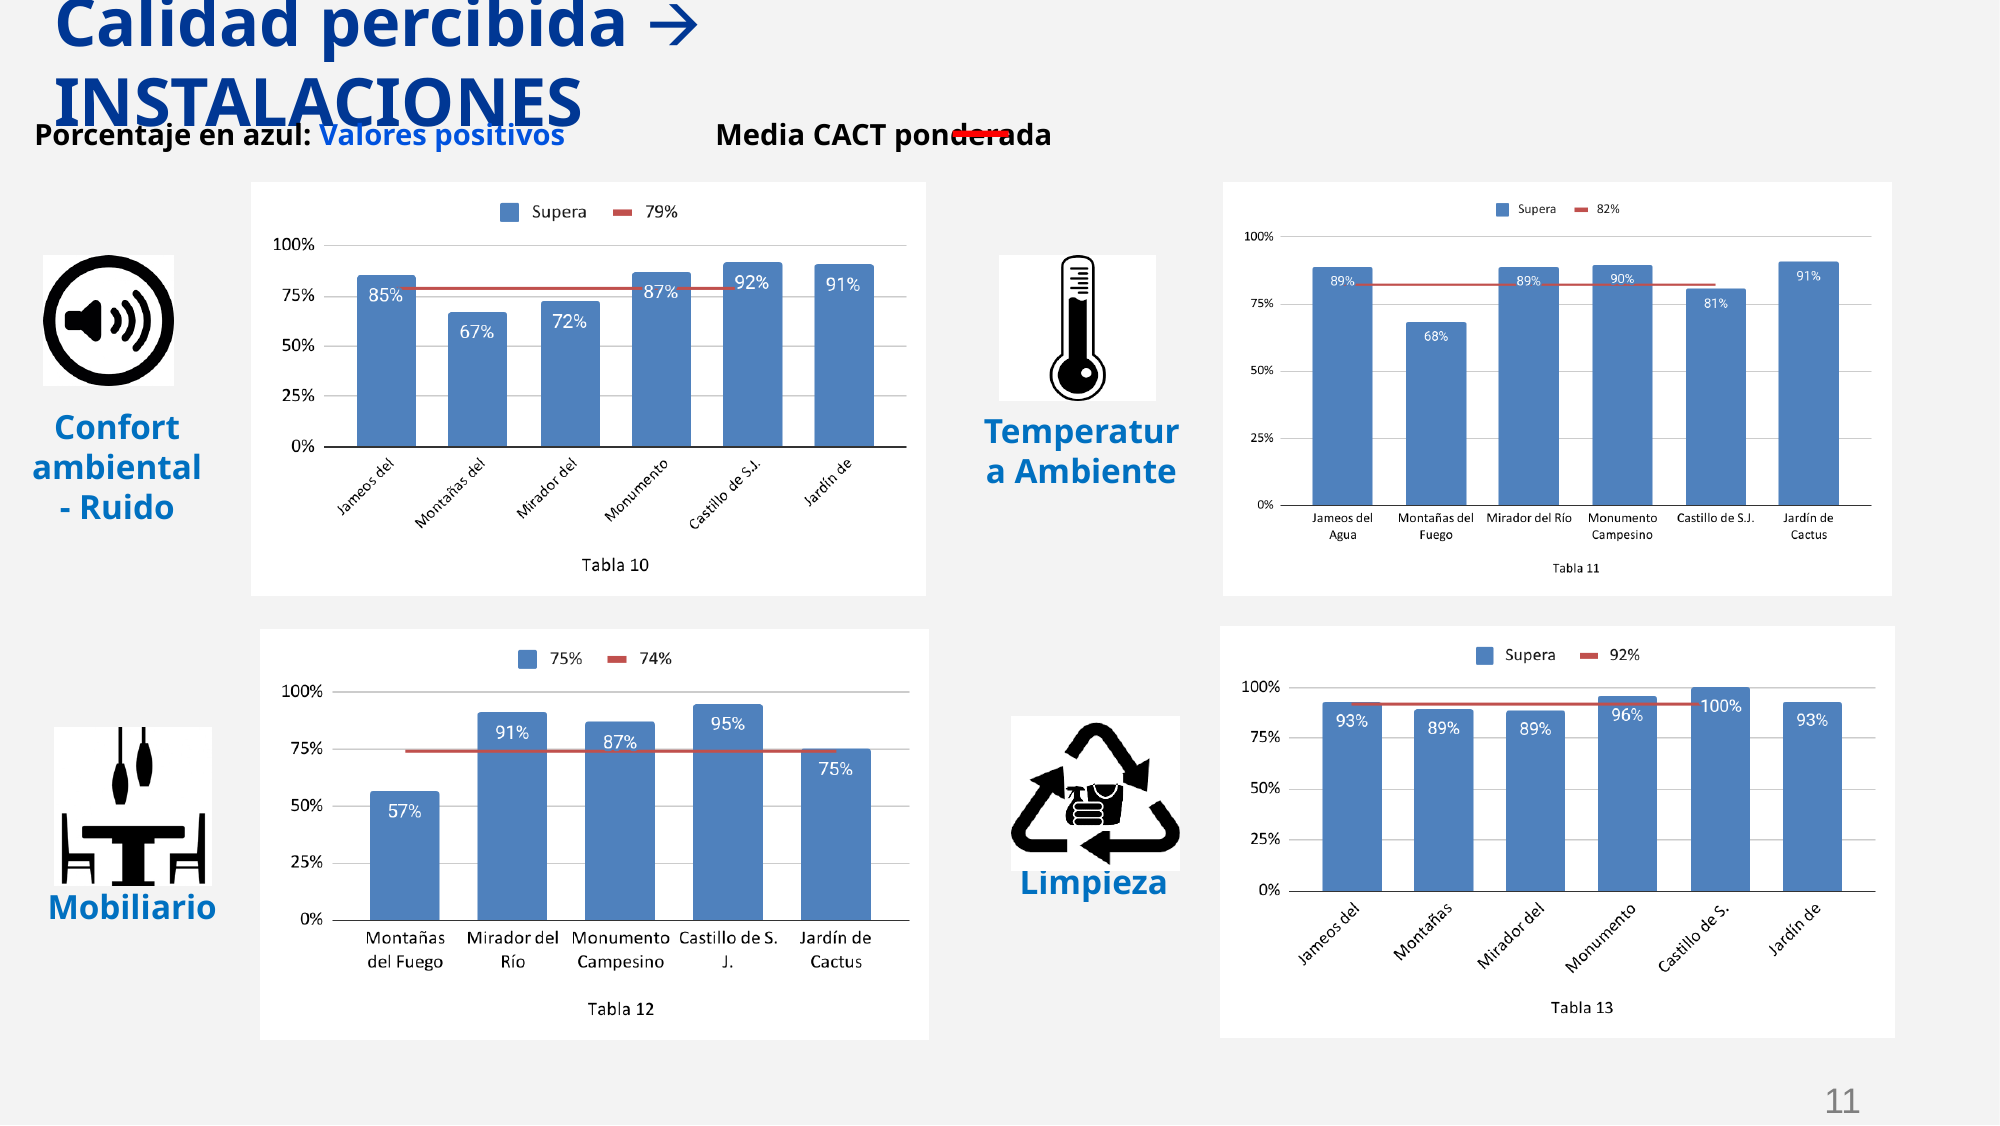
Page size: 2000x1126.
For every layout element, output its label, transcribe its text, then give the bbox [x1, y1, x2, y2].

picture [260, 629, 929, 1040]
text_box Confort ambiental - Ruido [8, 398, 227, 535]
picture [54, 727, 212, 886]
text_box Porcentaje en azul: Valores positivos Media CACT ponderada [19, 109, 1988, 158]
picture [999, 255, 1156, 401]
picture [1011, 716, 1180, 871]
text_box Temperatura Ambiente [964, 402, 1199, 499]
text_box Mobiliario [15, 879, 250, 935]
picture [251, 182, 926, 596]
picture [1223, 182, 1892, 596]
text_box Calidad percibida 🡪 INSTALACIONES [54, 0, 1225, 109]
slide_number 1 [1412, 1069, 1880, 1126]
picture [1220, 626, 1895, 1039]
picture [43, 255, 174, 386]
text_box Limpieza [976, 853, 1211, 909]
